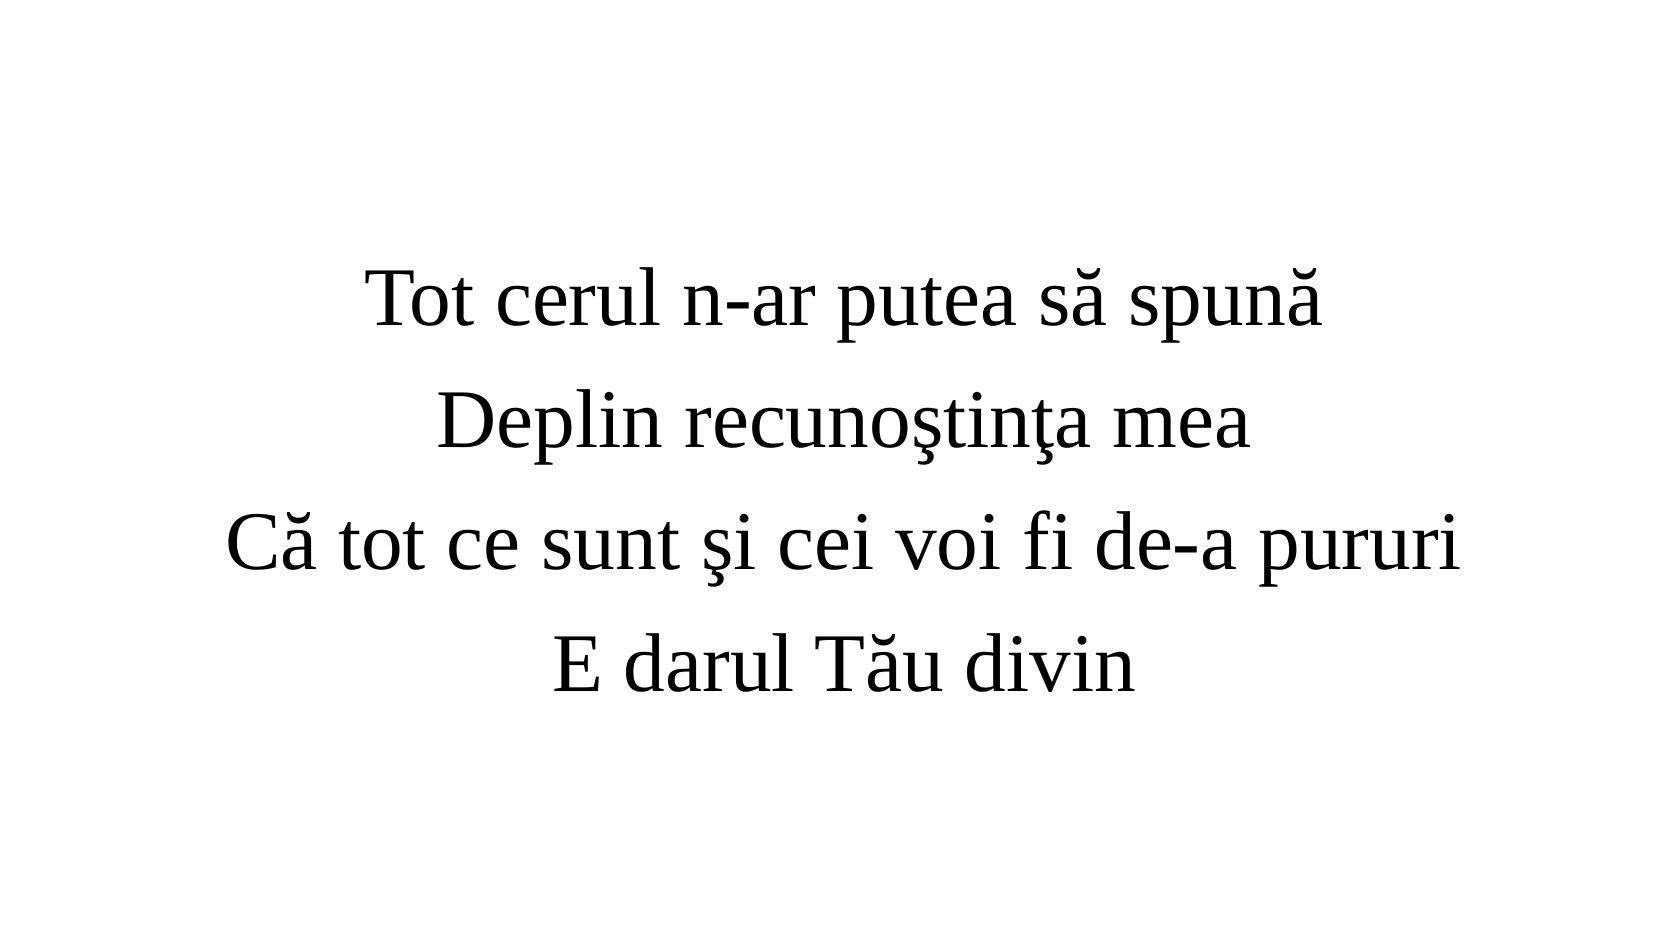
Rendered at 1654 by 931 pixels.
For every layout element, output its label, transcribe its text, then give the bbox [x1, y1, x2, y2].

subtitle Tot cerul n-ar putea să spună Deplin recunoştinţa mea Că tot ce sunt şi cei voi fi de-a pururi E darul Tău divin [177, 241, 1512, 709]
